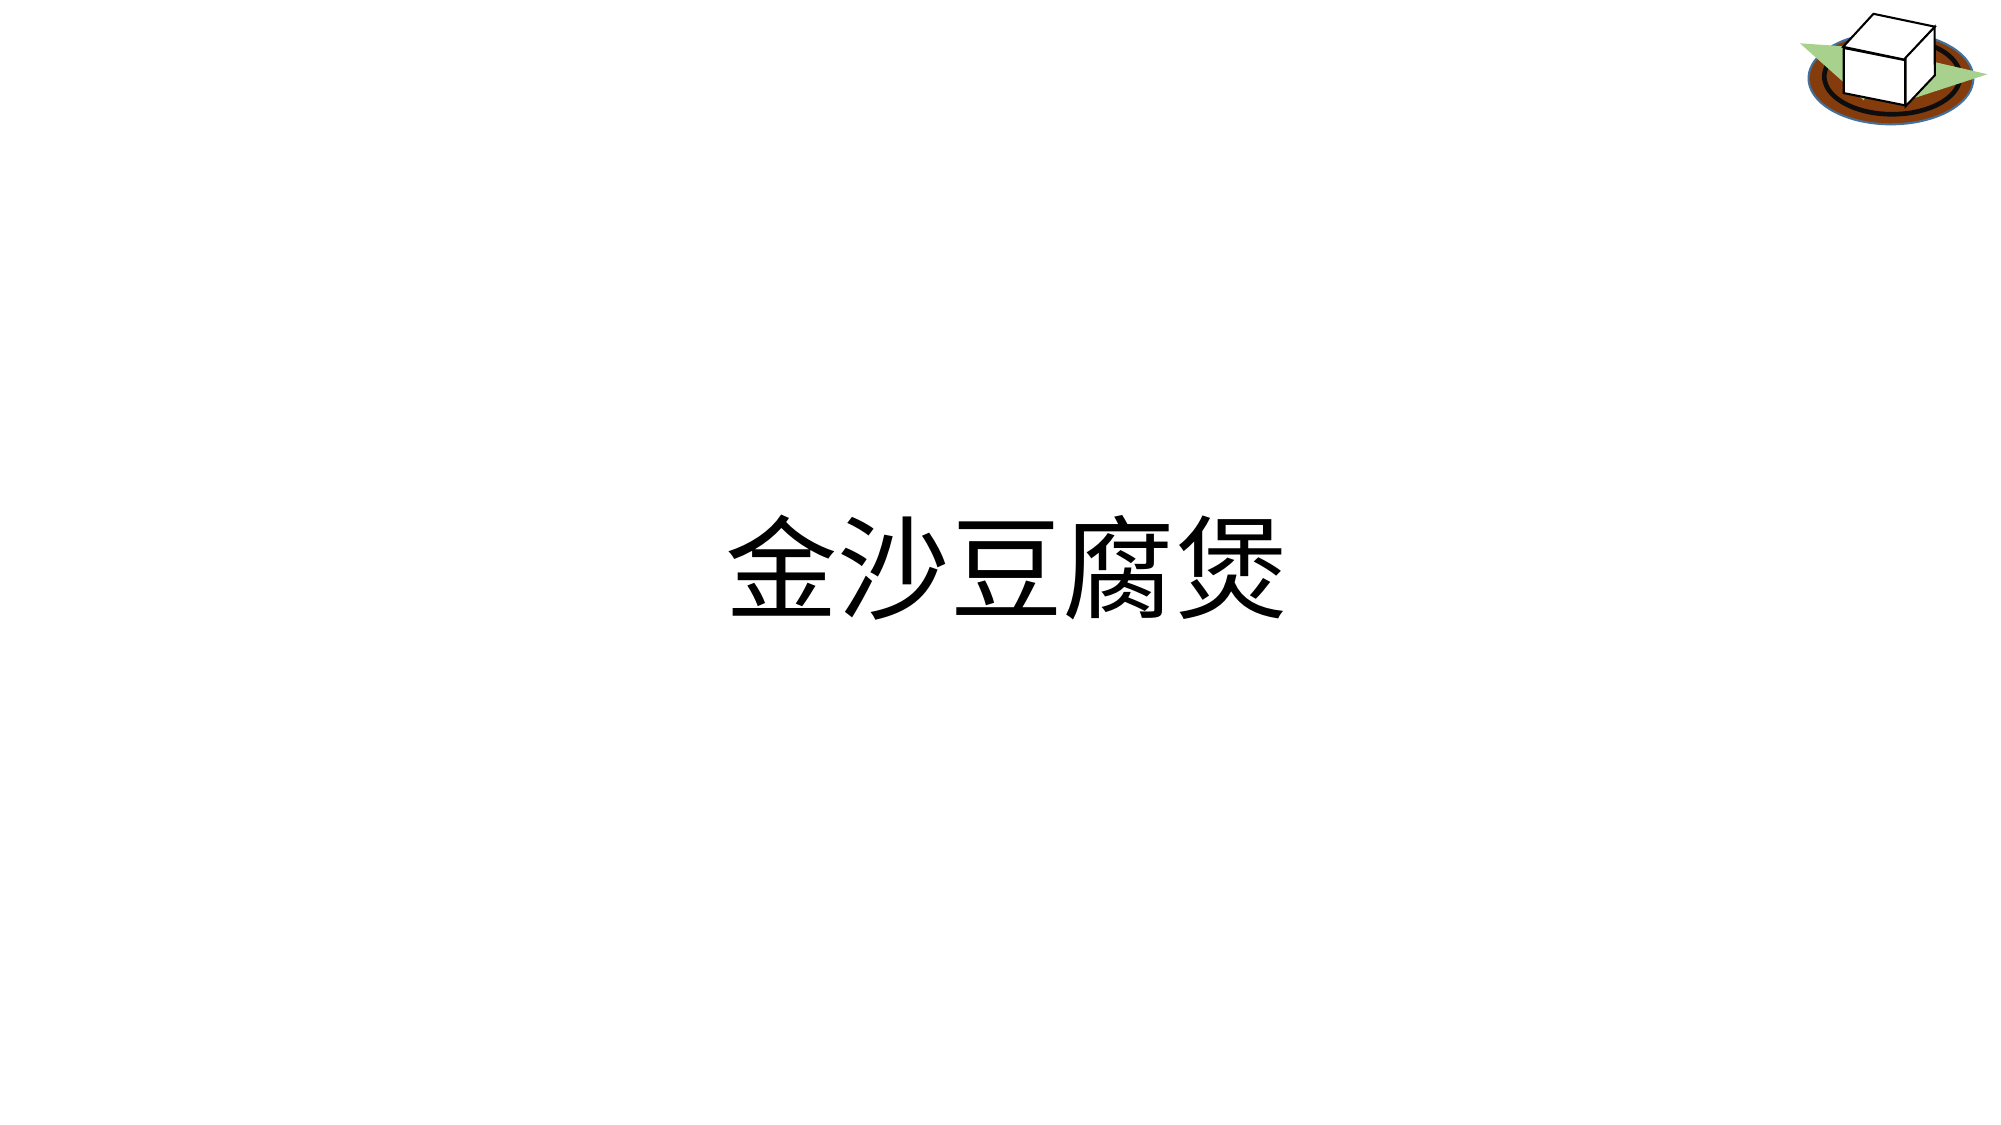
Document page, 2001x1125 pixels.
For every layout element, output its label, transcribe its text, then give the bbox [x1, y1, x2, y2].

text_box [1800, 13, 1988, 125]
text_box 金沙豆腐煲 [582, 490, 1431, 643]
